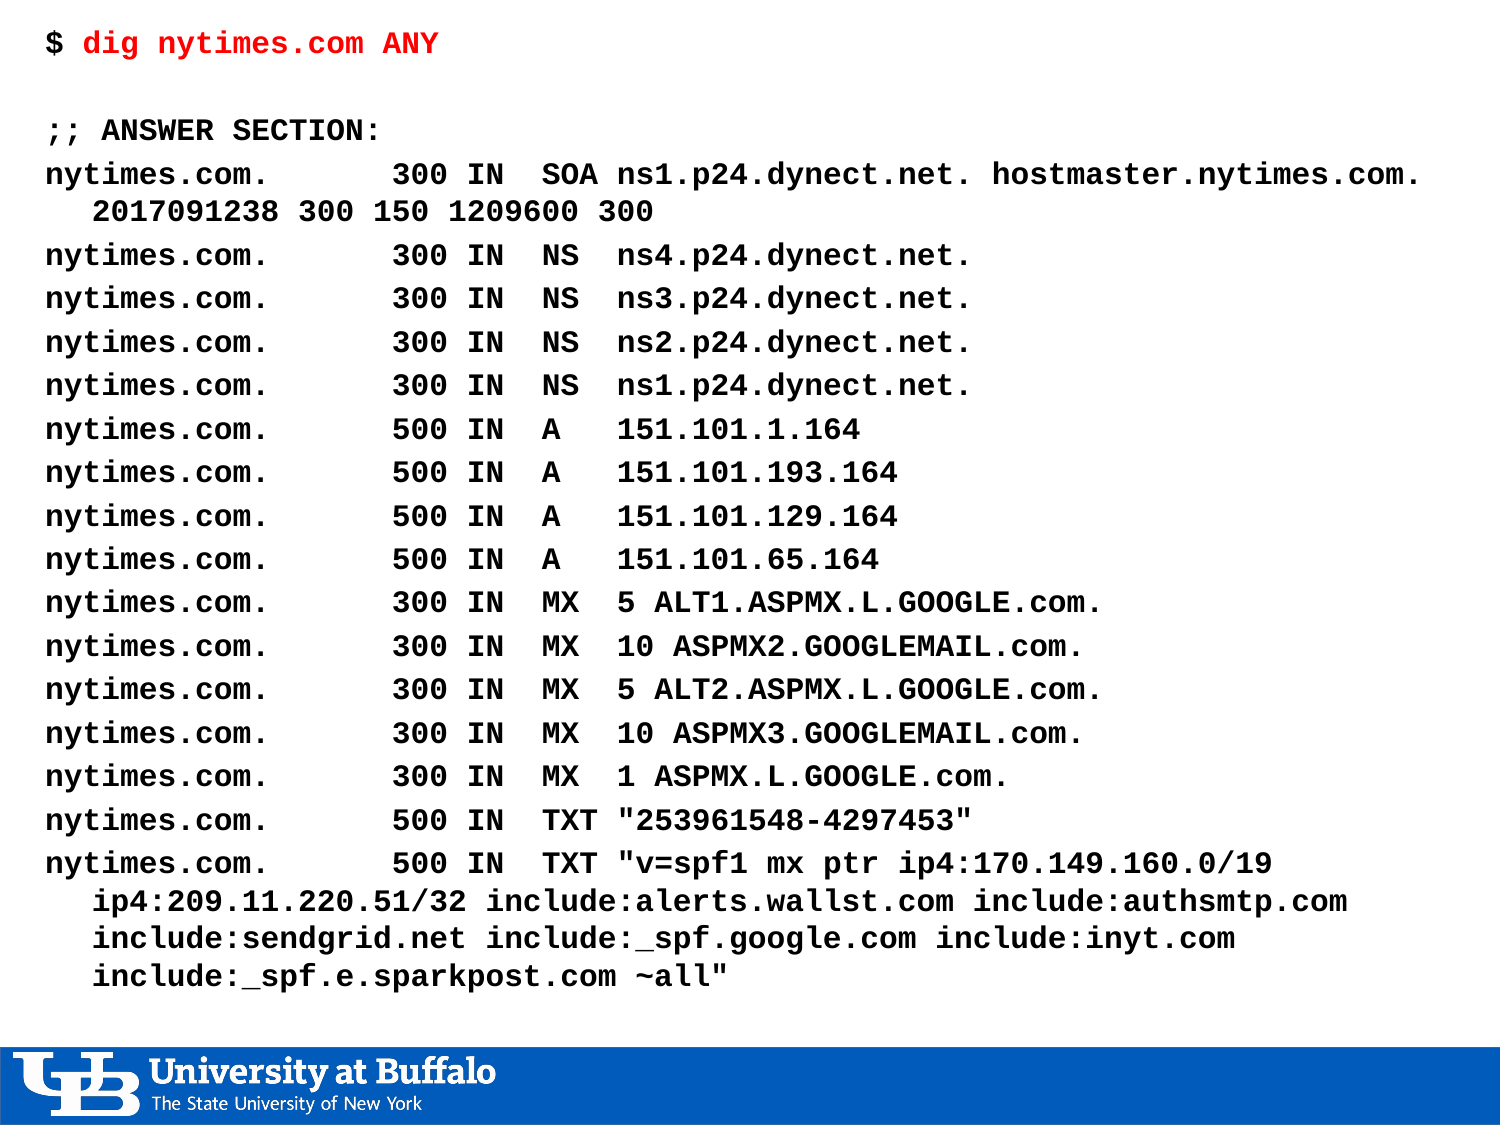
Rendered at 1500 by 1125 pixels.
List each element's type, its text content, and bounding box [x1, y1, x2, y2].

picture [13, 1052, 496, 1116]
list $ dig nytimes.com ANY ;; ANSWER SECTION: nytimes.com. 300 IN SOA ns1.p24.dynect.net. hostmaster.nytimes.com. 2017091238 300 150 1209600 300 nytimes.com. 300 IN NS ns4.p24.dynect.net. nytimes.com. 300 IN NS ns3.p24.dynect.net. nytimes.com. 300 IN NS ns2.p24.dynect.net. nytimes.com. 300 IN NS ns1.p24.dynect.net. nytimes.com. 500 IN A 151.101.1.164 nytimes.com. 500 IN A 151.101.193.164 nytimes.com. 500 IN A 151.101.129.164 nytimes.com. 500 IN A 151.101.65.164 nytimes.com. 300 IN MX 5 ALT1.ASPMX.L.GOOGLE.com. nytimes.com. 300 IN MX 10 ASPMX2.GOOGLEMAIL.com. nytimes.com. 300 IN MX 5 ALT2.ASPMX.L.GOOGLE.com. nytimes.com. 300 IN MX 10 ASPMX3.GOOGLEMAIL.com. nytimes.com. 300 IN MX 1 ASPMX.L.GOOGLE.com. nytimes.com. 500 IN TXT "253961548-4297453" nytimes.com. 500 IN TXT "v=spf1 mx ptr ip4:170.149.160.0/19 ip4:209.11.220.51/32 include:alerts.wallst.com include:authsmtp.com include:sendgrid.net include:_spf.google.com include:inyt.com include:_spf.e.sparkpost.com ~all" [29, 15, 1455, 946]
